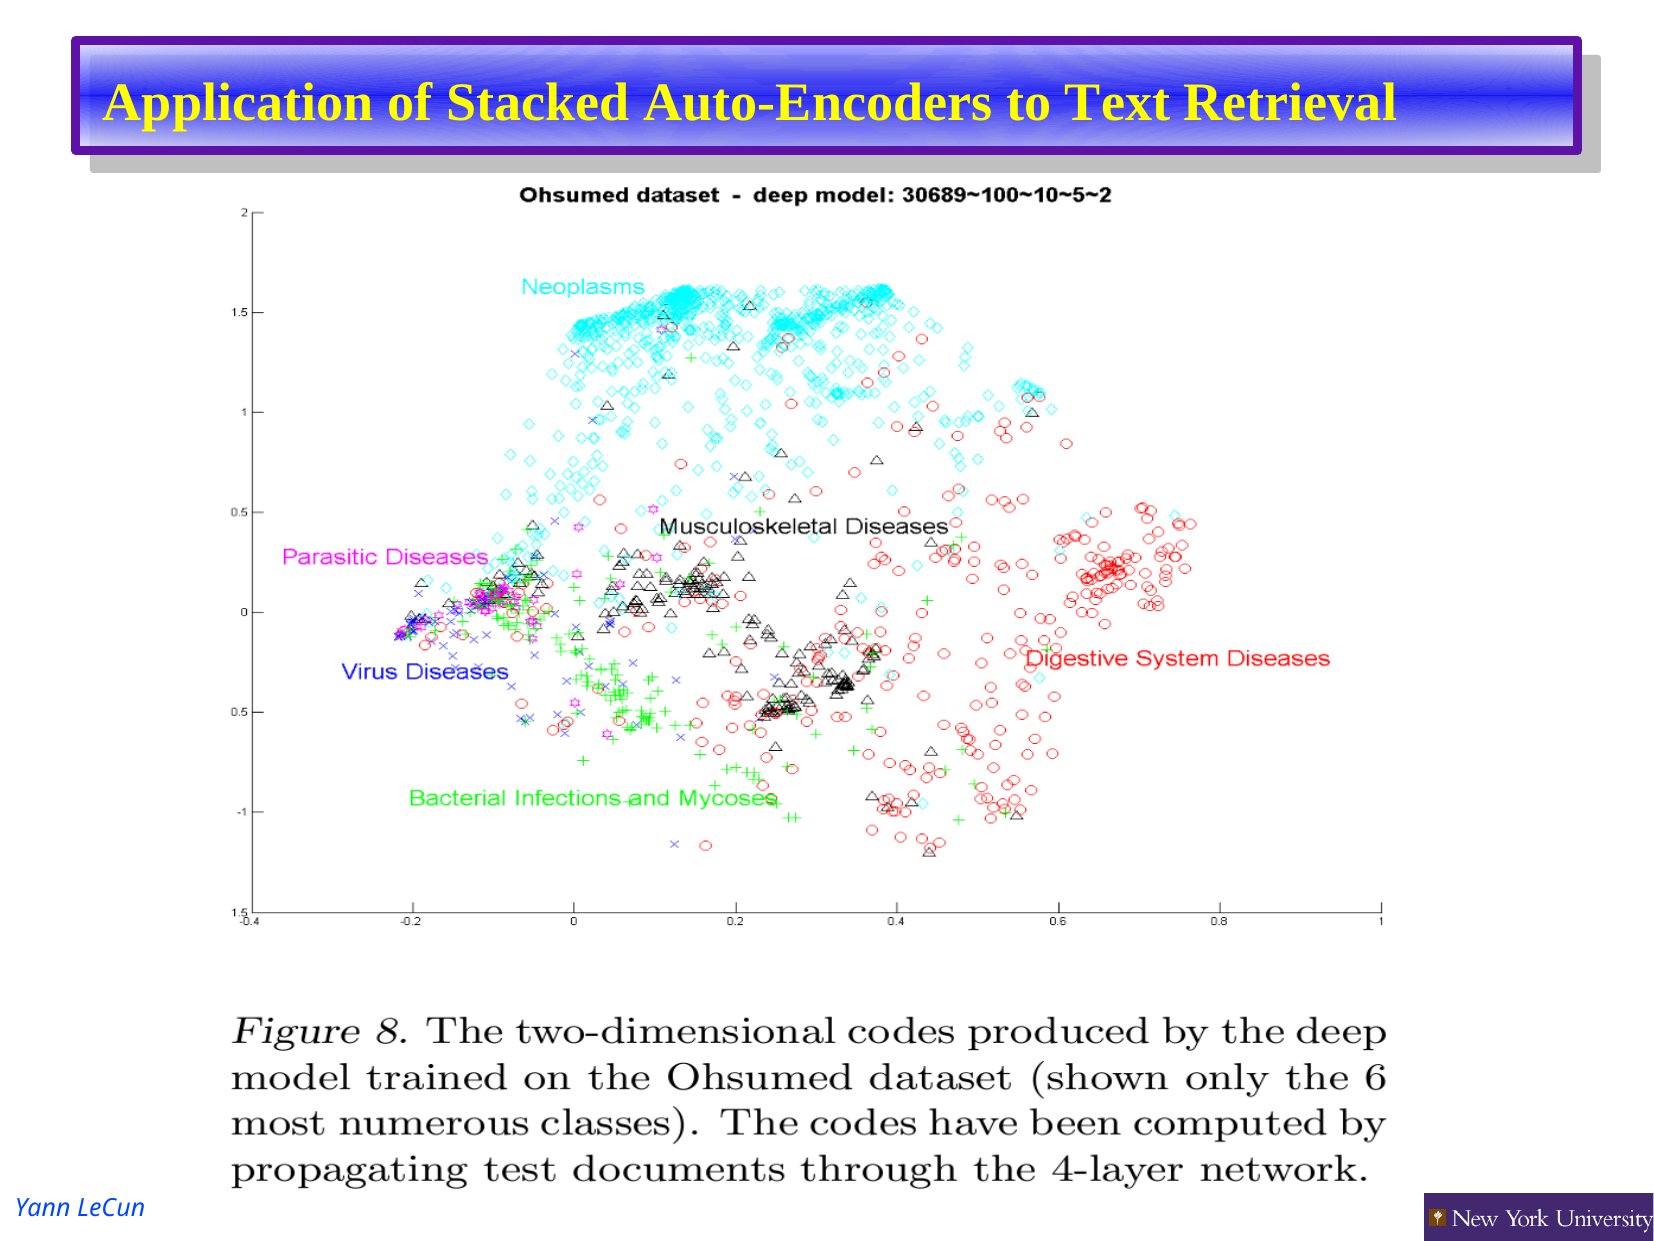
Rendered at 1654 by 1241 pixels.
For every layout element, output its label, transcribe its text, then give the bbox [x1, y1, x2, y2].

picture [195, 173, 1419, 1211]
title Application of Stacked Auto-Encoders to Text Retrieval [75, 40, 1578, 151]
picture [1424, 1193, 1654, 1241]
